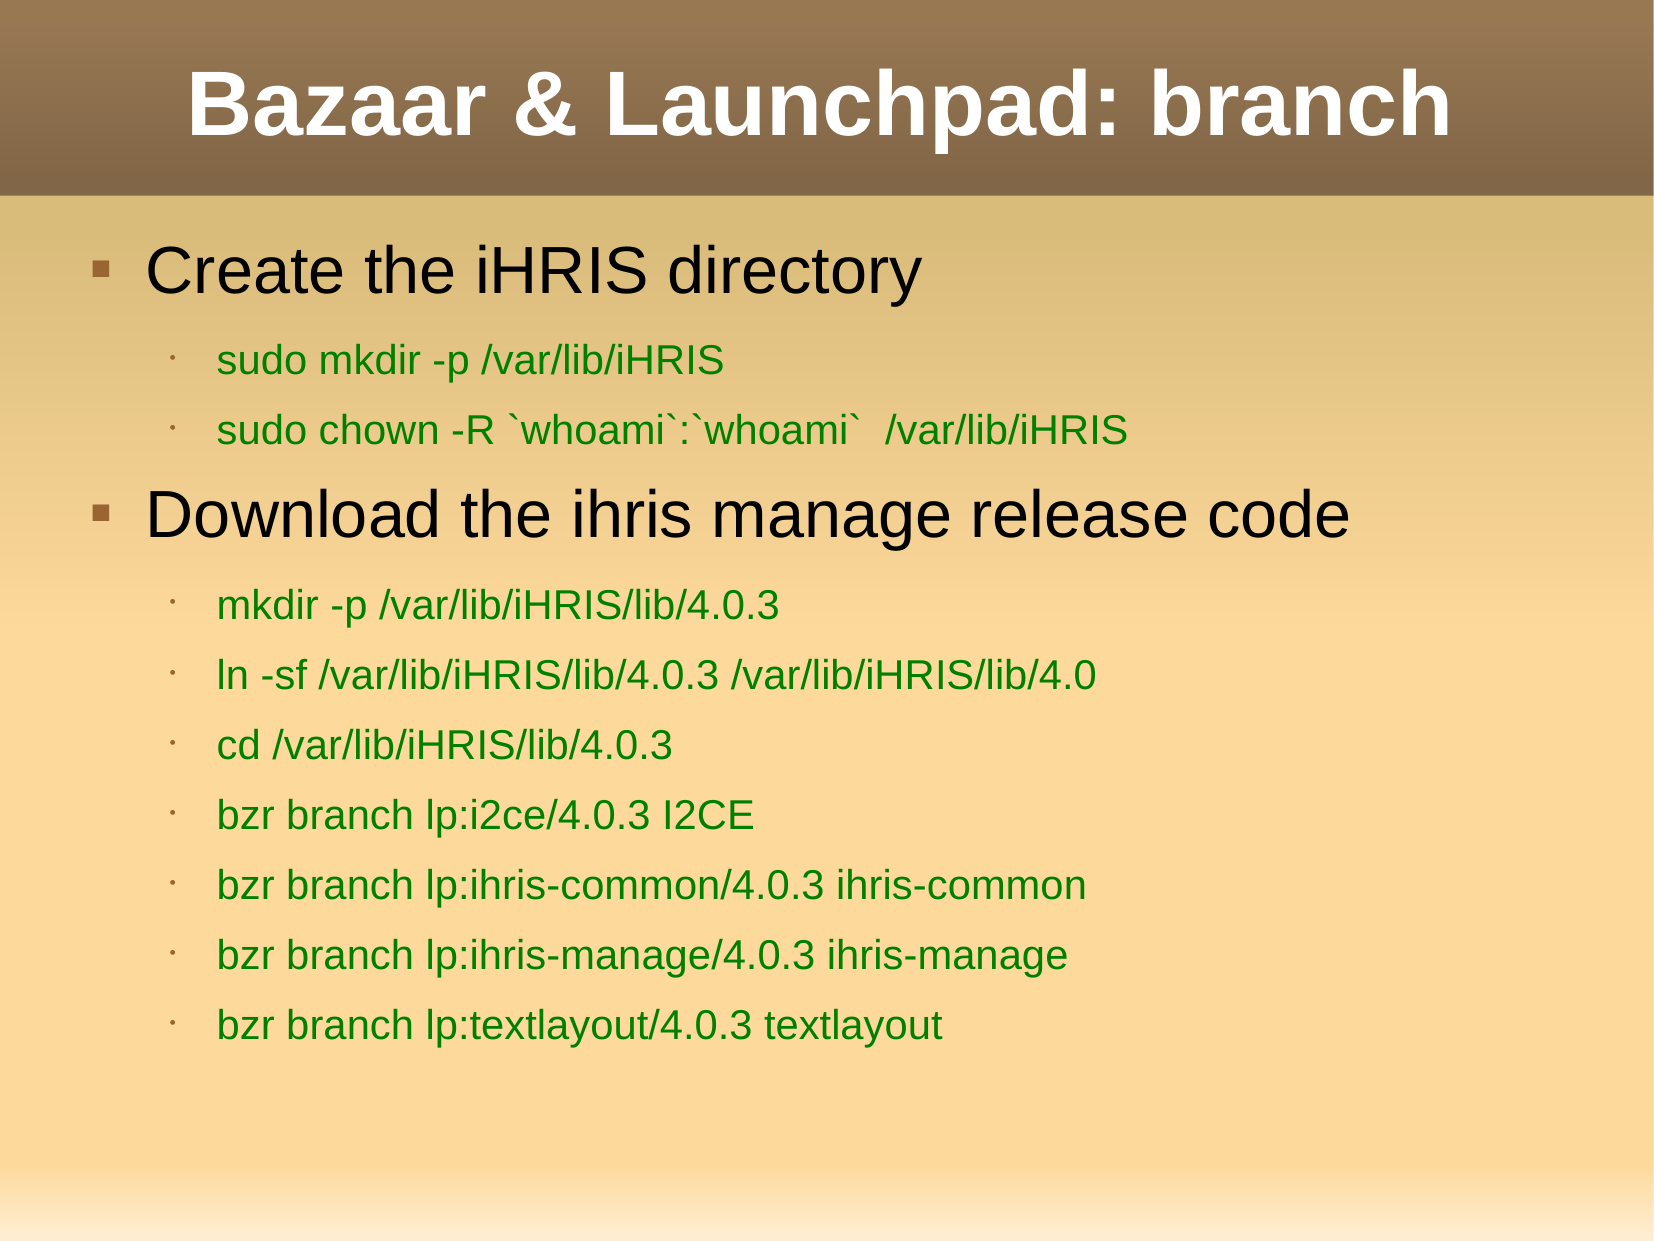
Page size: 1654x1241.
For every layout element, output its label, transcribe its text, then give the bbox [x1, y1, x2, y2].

title Bazaar & Launchpad: branch [76, 7, 1565, 200]
picture [0, 0, 1654, 1241]
list Create the iHRIS directory sudo mkdir -p /var/lib/iHRIS sudo chown -R `whoami`:`whoami` /var/lib/iHRIS Download the ihris manage release code mkdir -p /var/lib/iHRIS/lib/4.0.3 ln -sf /var/lib/iHRIS/lib/4.0.3 /var/lib/iHRIS/lib/4.0 cd /var/lib/iHRIS/lib/4.0.3 bzr branch lp:i2ce/4.0.3 I2CE bzr branch lp:ihris-common/4.0.3 ihris-common bzr branch lp:ihris-manage/4.0.3 ihris-manage bzr branch lp:textlayout/4.0.3 textlayout [75, 232, 1564, 1201]
